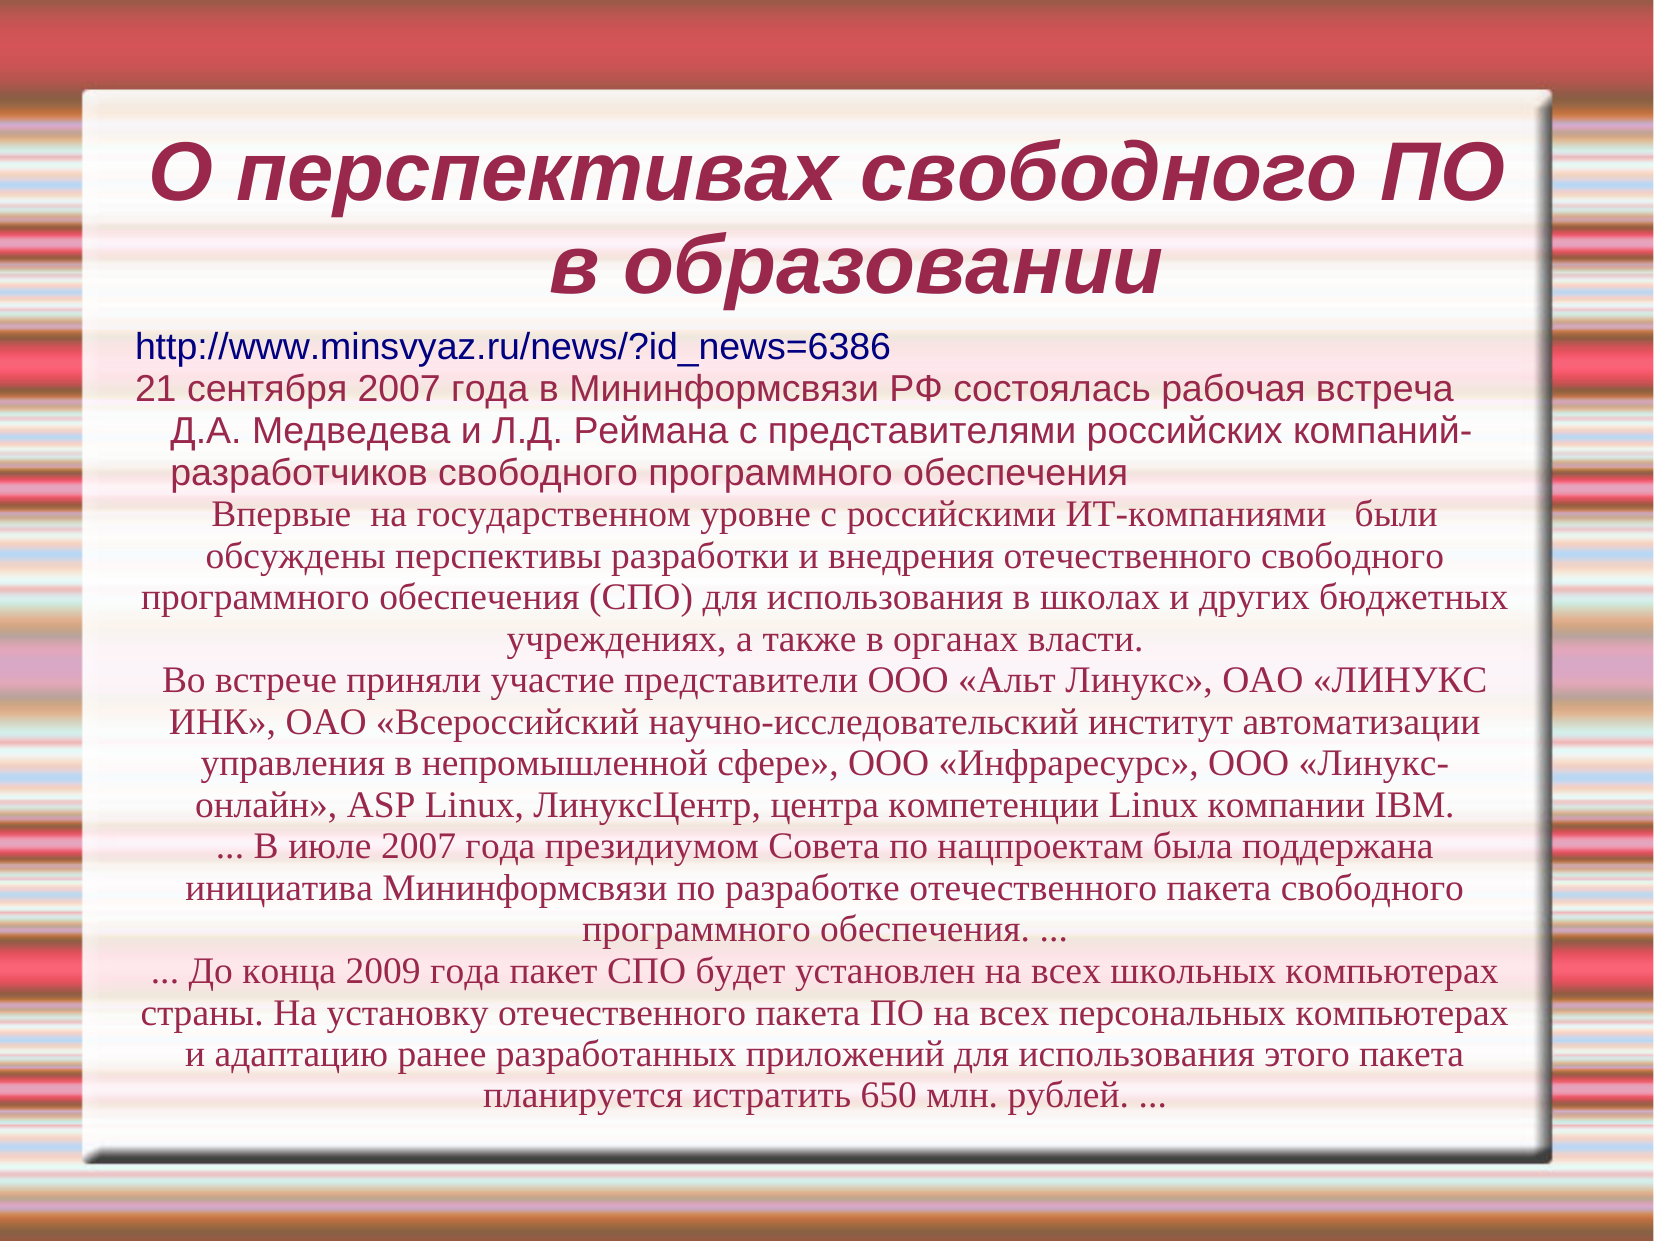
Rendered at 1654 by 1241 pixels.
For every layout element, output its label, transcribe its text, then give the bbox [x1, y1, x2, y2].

subtitle http://www.minsvyaz.ru/news/?id_news=6386 21 сентября 2007 года в Мининформсвязи РФ состоялась рабочая встреча Д.А. Медведева и Л.Д. Реймана с представителями российских компаний-разработчиков свободного программного обеспечения Впервые на государственном уровне с российскими ИТ-компаниями были обсуждены перспективы разработки и внедрения отечественного свободного программного обеспечения (СПО) для использования в школах и других бюджетных учреждениях, а также в органах власти. Во встрече приняли участие представители ООО «Альт Линукс», ОАО «ЛИНУКС ИНК», ОАО «Всероссийский научно-исследовательский институт автоматизации управления в непромышленной сфере», ООО «Инфраресурс», ООО «Линукс-онлайн», ASP Linux, ЛинуксЦентр, центра компетенции Linux компании IBM. ... В июле 2007 года президиумом Совета по нацпроектам была поддержана инициатива Мининформсвязи по разработке отечественного пакета свободного программного обеспечения. ... ... До конца 2009 года пакет СПО будет установлен на всех школьных компьютерах страны. На установку отечественного пакета ПО на всех персональных компьютерах и адаптацию ранее разработанных приложений для использования этого пакета планируется истратить 650 млн. рублей. ... [134, 325, 1516, 1158]
picture [0, 0, 1654, 1241]
title О перспективах свободного ПО в образовании [121, 114, 1534, 322]
